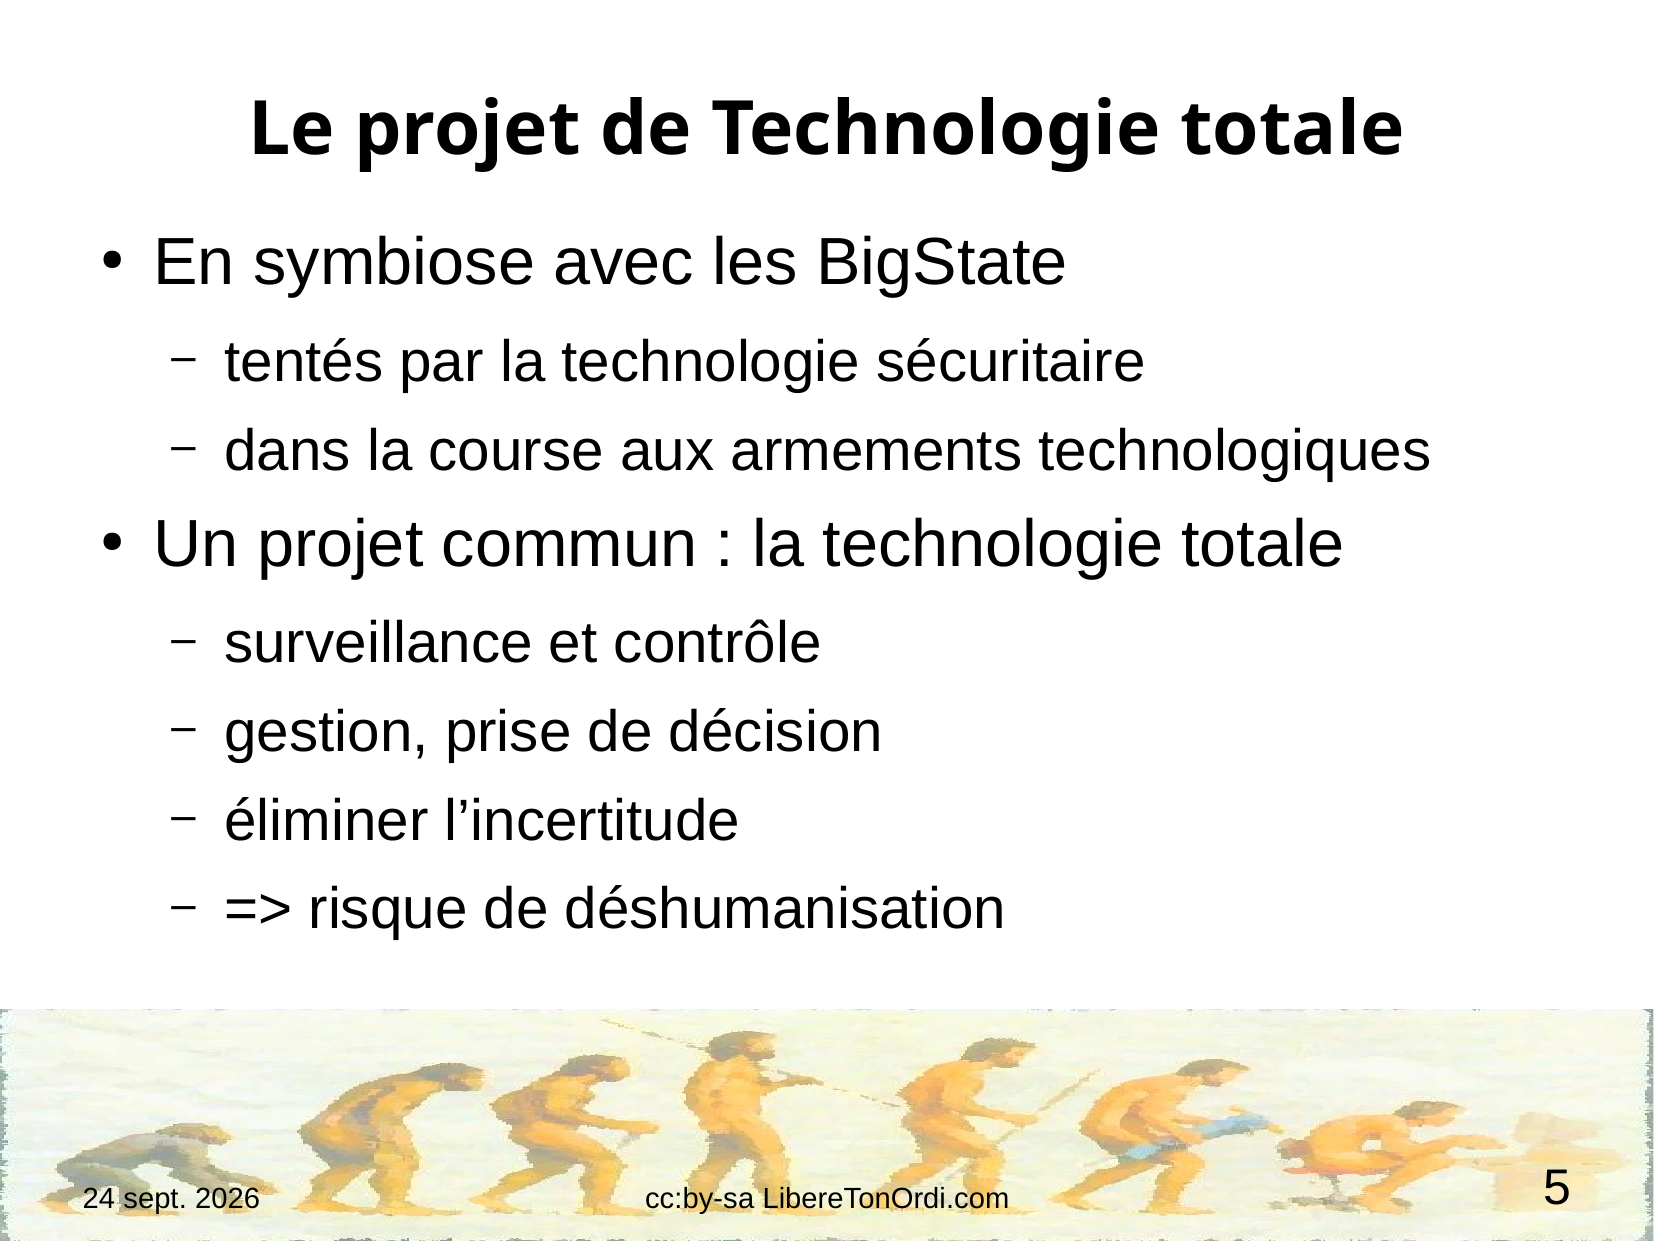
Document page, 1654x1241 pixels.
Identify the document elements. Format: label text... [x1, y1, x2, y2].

list En symbiose avec les BigState tentés par la technologie sécuritaire dans la course aux armements technologiques Un projet commun : la technologie totale surveillance et contrôle gestion, prise de décision éliminer l’incertitude => risque de déshumanisation [82, 224, 1571, 1010]
title Le projet de Technologie totale [82, 49, 1571, 201]
picture [0, 1009, 1654, 1241]
